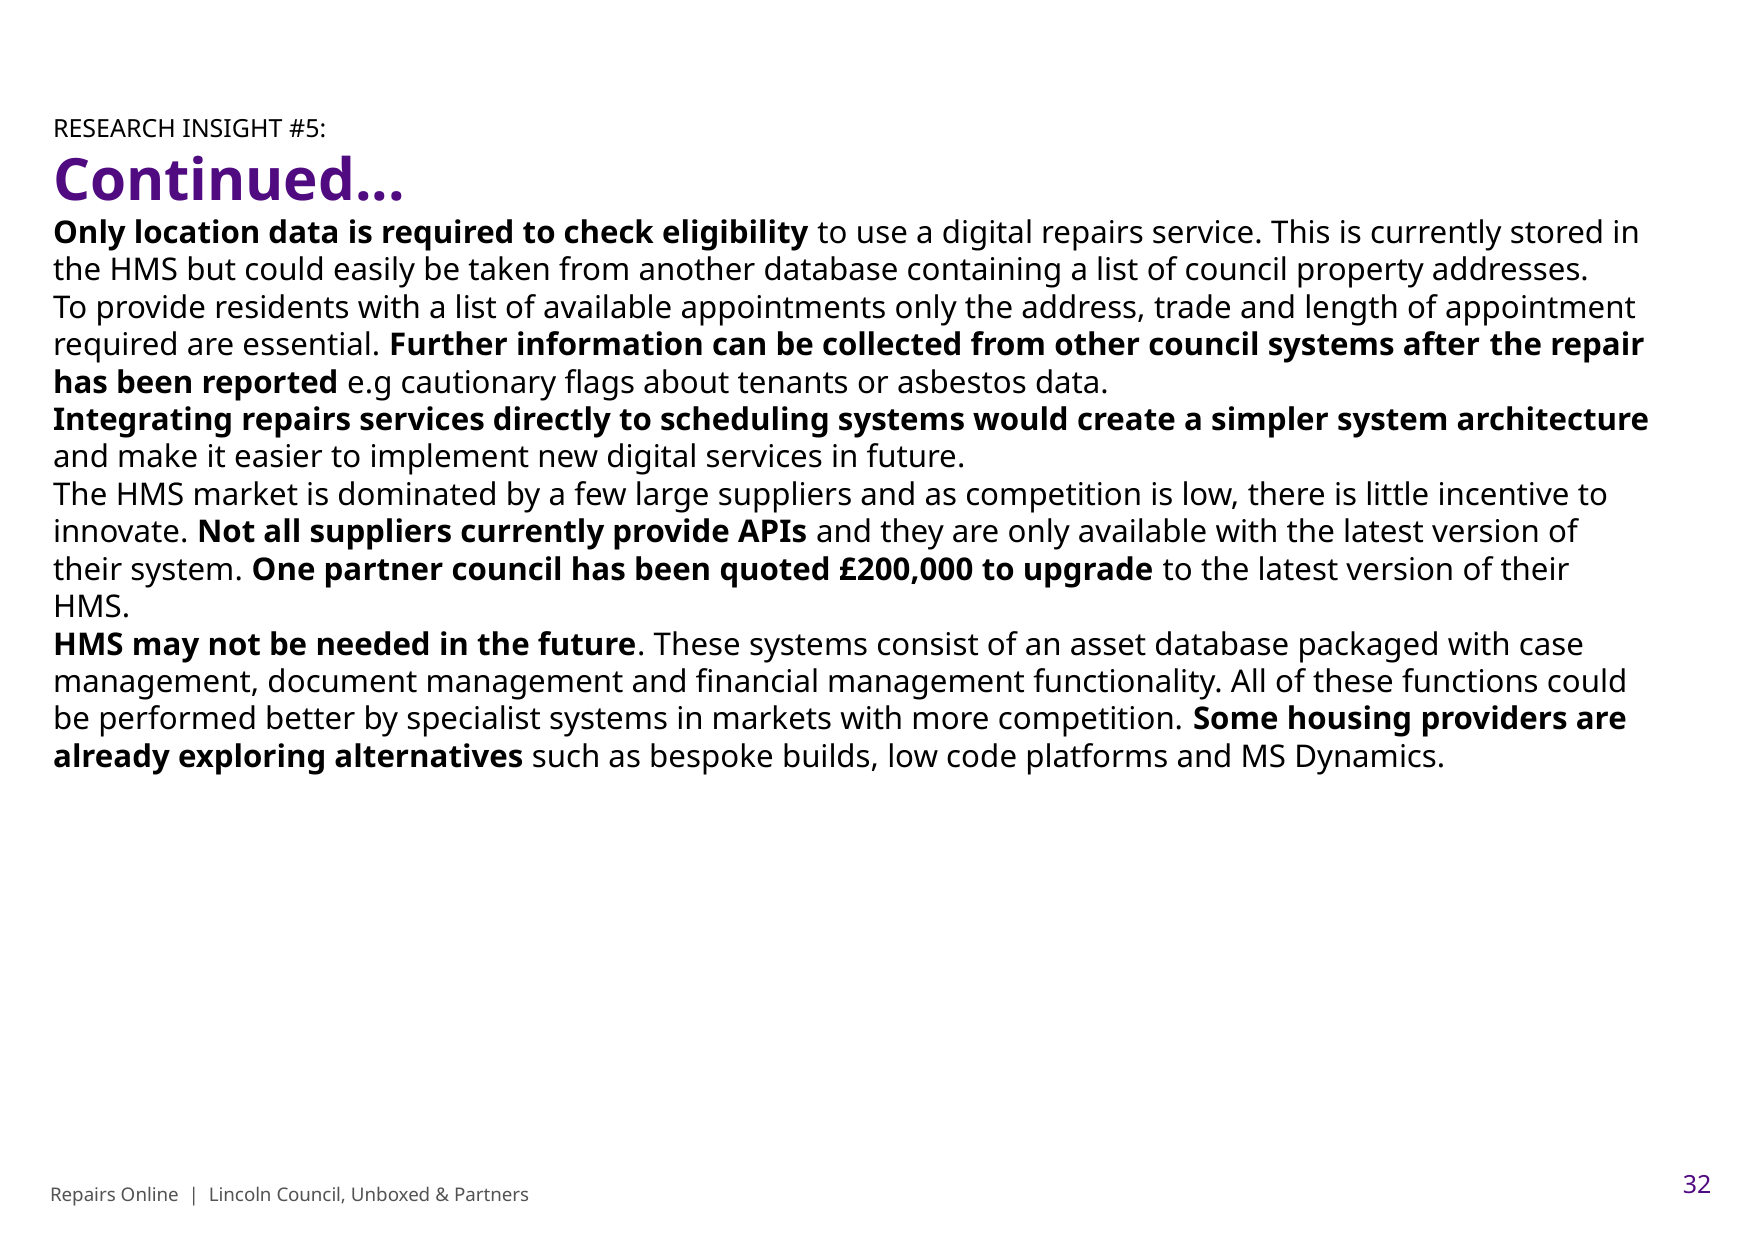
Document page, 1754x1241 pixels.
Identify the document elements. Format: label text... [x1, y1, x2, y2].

slide_number <number> [1625, 1138, 1731, 1234]
title RESEARCH INSIGHT #5: Continued... Only location data is required to check eligibility to use a digital repairs service. This is currently stored in the HMS but could easily be taken from another database containing a list of council property addresses. To provide residents with a list of available appointments only the address, trade and length of appointment required are essential. Further information can be collected from other council systems after the repair has been reported e.g cautionary flags about tenants or asbestos data. Integrating repairs services directly to scheduling systems would create a simpler system architecture and make it easier to implement new digital services in future. The HMS market is dominated by a few large suppliers and as competition is low, there is little incentive to innovate. Not all suppliers currently provide APIs and they are only available with the latest version of their system. One partner council has been quoted £200,000 to upgrade to the latest version of their HMS. HMS may not be needed in the future. These systems consist of an asset database packaged with case management, document management and financial management functionality. All of these functions could be performed better by specialist systems in markets with more competition. Some housing providers are already exploring alternatives such as bespoke builds, low code platforms and MS Dynamics. [34, 93, 1671, 1143]
